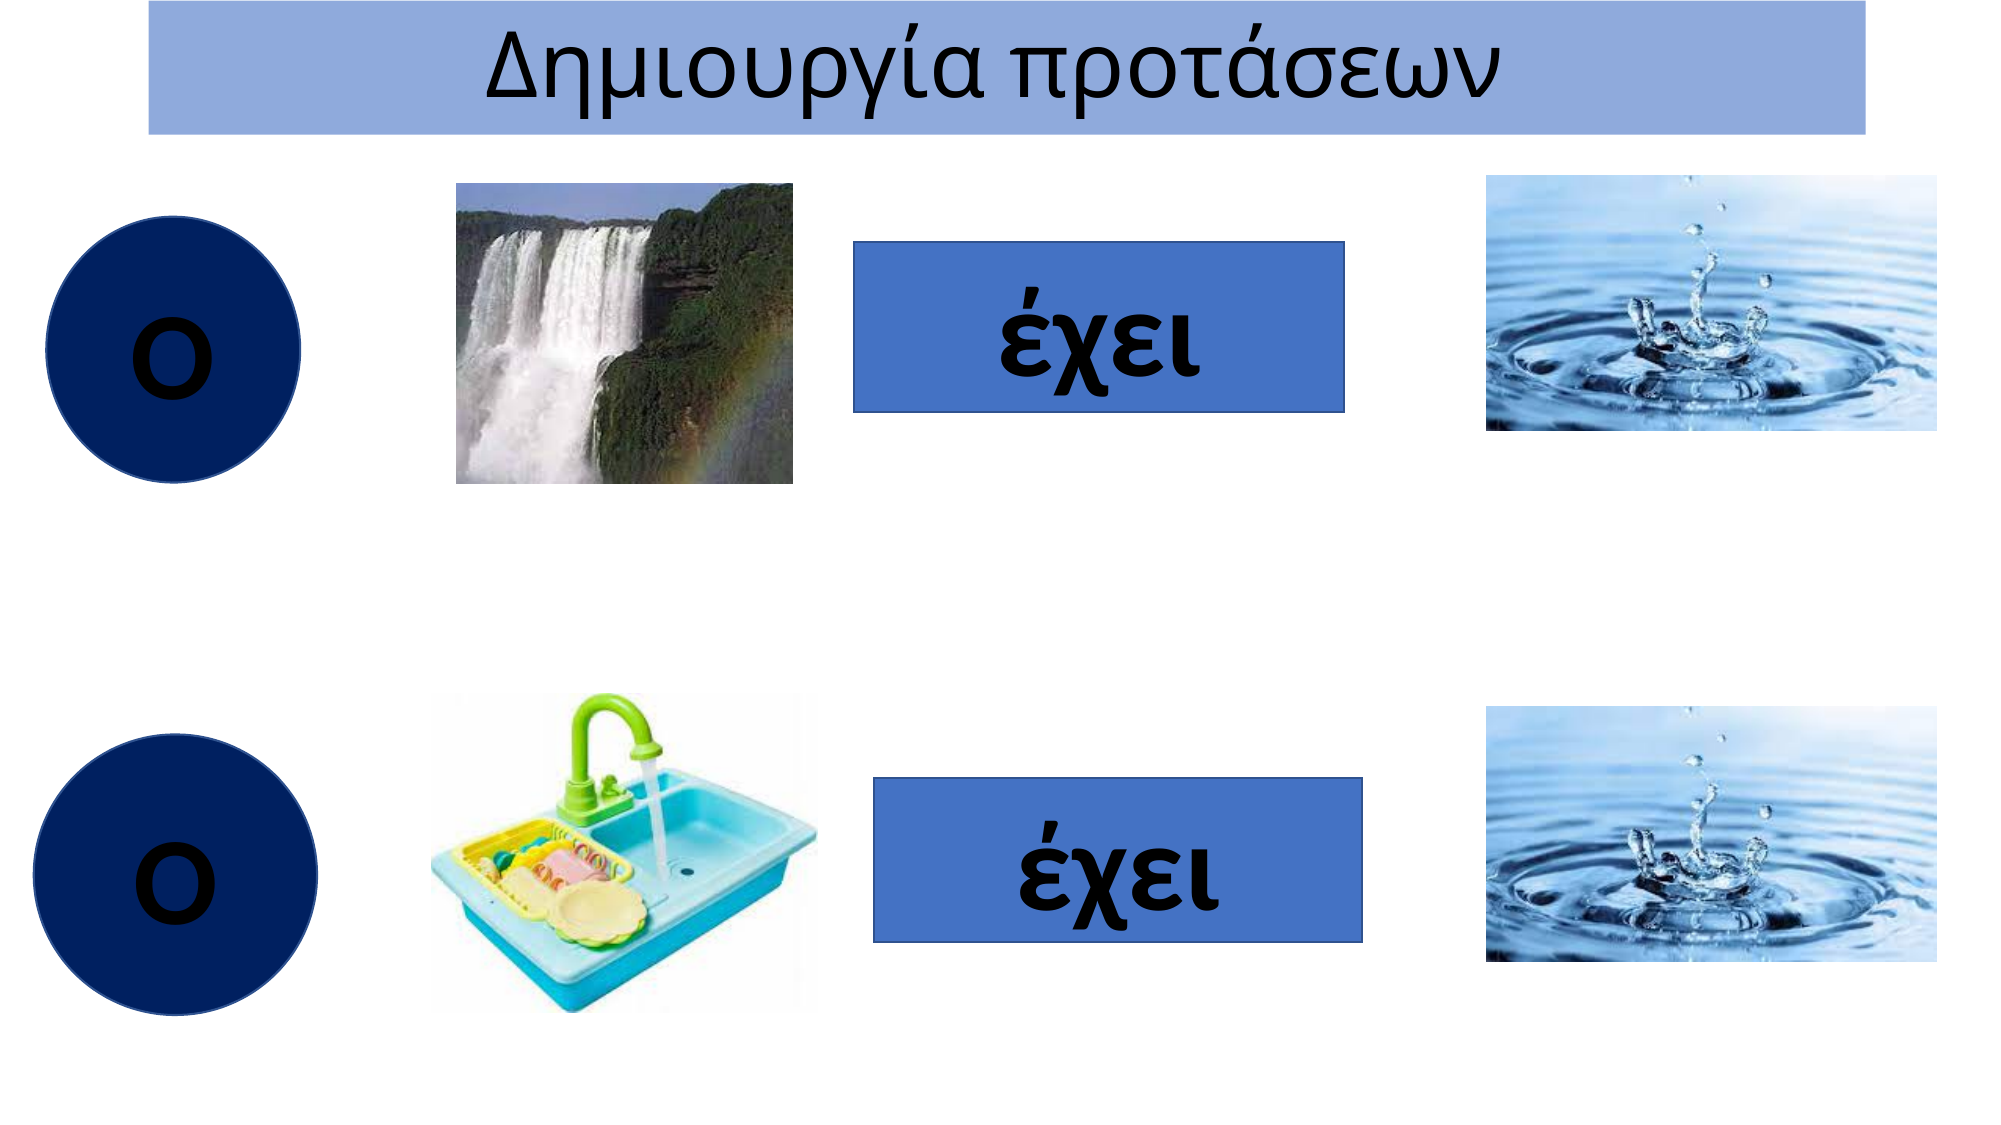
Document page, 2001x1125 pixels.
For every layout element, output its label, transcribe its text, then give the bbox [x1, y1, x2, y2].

picture [1486, 706, 1937, 962]
text_box έχει [854, 242, 1344, 412]
picture [431, 693, 818, 1013]
text_box έχει [874, 778, 1362, 942]
picture [1486, 175, 1937, 431]
title Δημιουργία προτάσεων [148, 0, 1866, 135]
picture [456, 183, 793, 484]
text_box Ο [46, 216, 301, 483]
text_box Ο [33, 734, 318, 1016]
